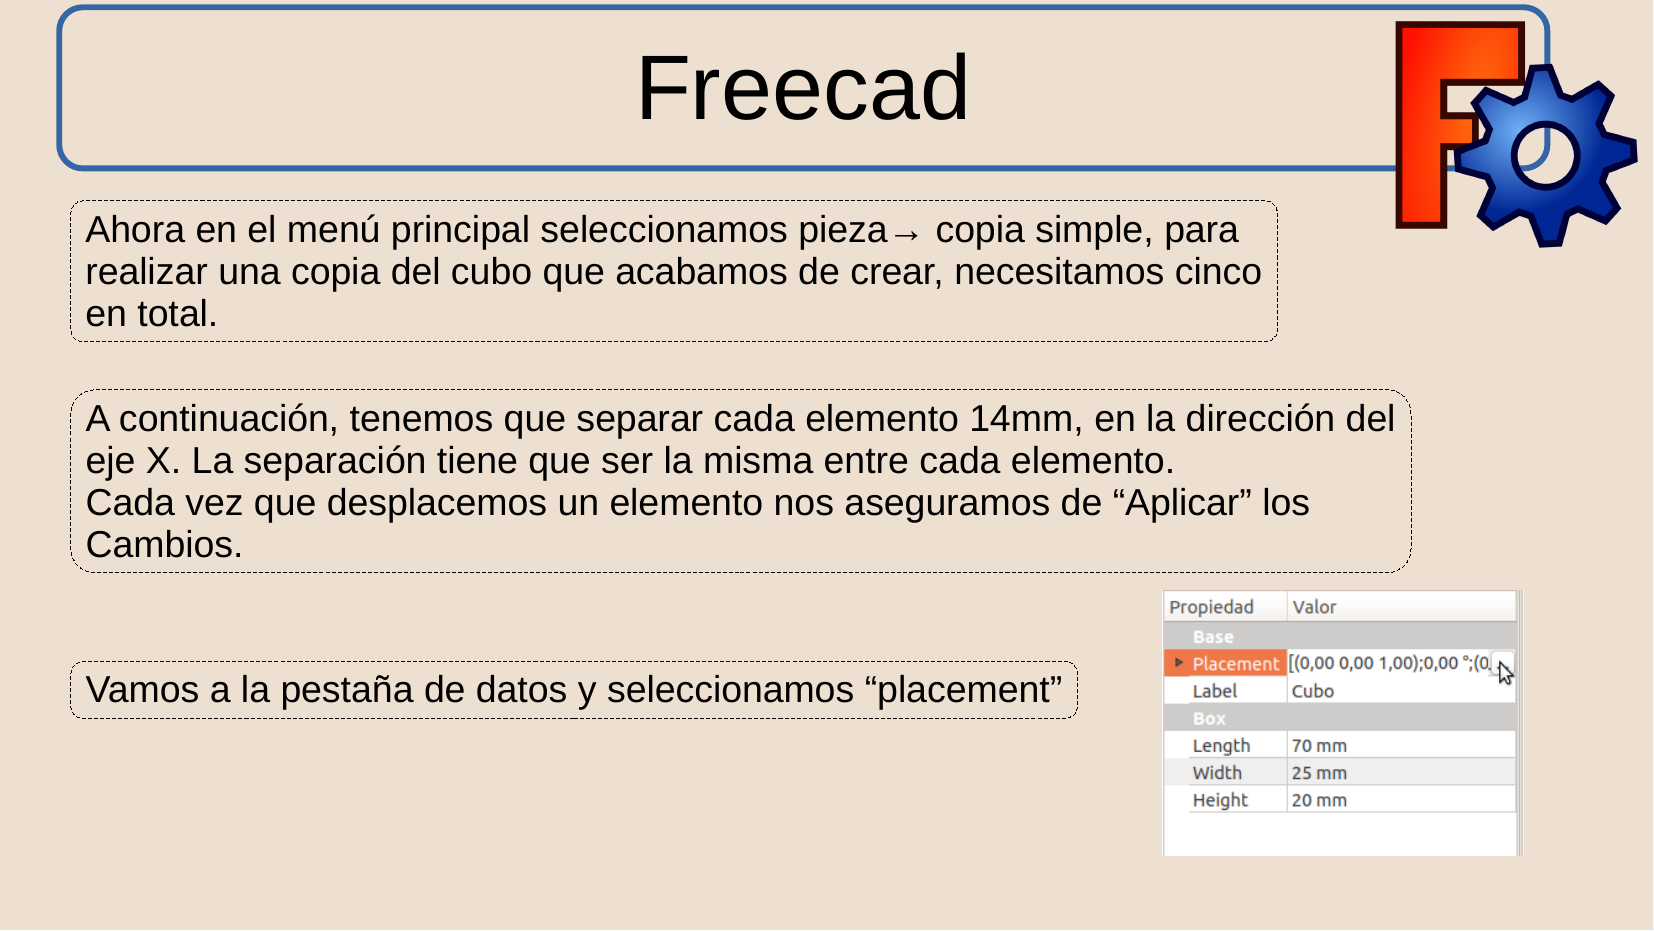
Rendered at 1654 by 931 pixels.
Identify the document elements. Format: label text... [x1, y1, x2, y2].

picture [1381, 0, 1654, 271]
text_box A continuación, tenemos que separar cada elemento 14mm, en la dirección del eje X. La separación tiene que ser la misma entre cada elemento. Cada vez que desplacemos un elemento nos aseguramos de “Aplicar” los Cambios. [70, 389, 1412, 573]
title Freecad [59, 7, 1381, 169]
text_box Vamos a la pestaña de datos y seleccionamos “placement” [70, 661, 1078, 719]
picture [1162, 590, 1524, 856]
text_box Ahora en el menú principal seleccionamos pieza→ copia simple, para realizar una copia del cubo que acabamos de crear, necesitamos cinco en total. [70, 200, 1278, 342]
